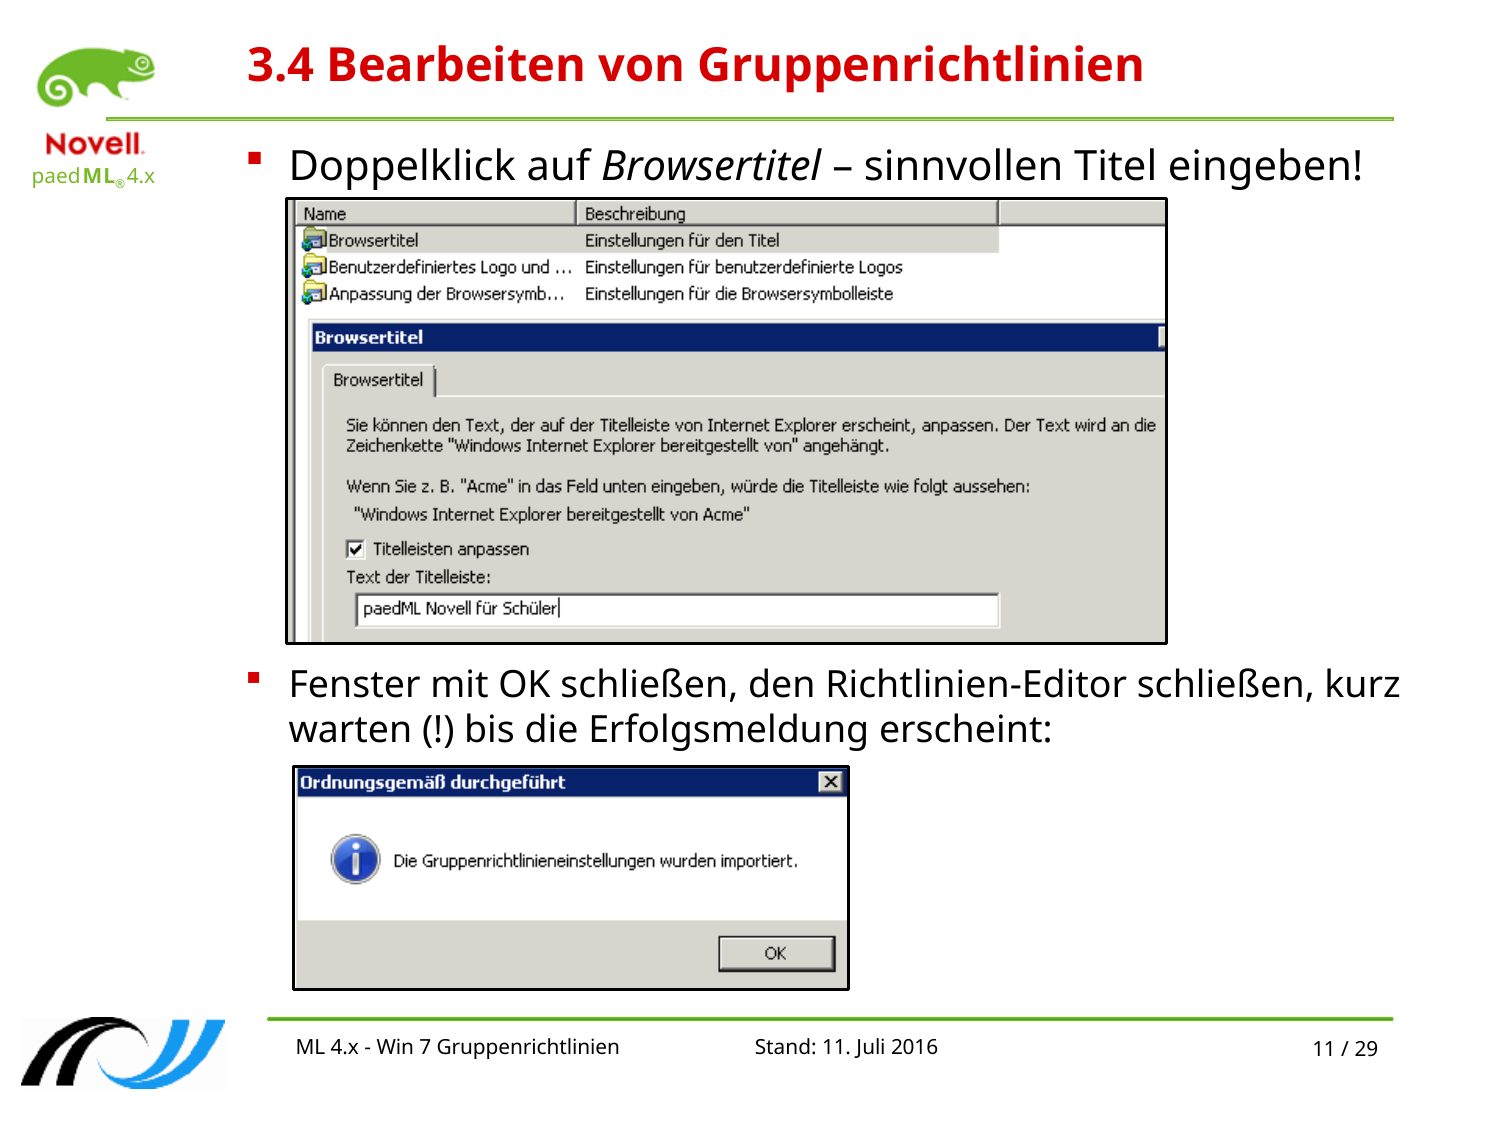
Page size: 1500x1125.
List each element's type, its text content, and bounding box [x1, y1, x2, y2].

picture [24, 32, 167, 175]
list Doppelklick auf Browsertitel – sinnvollen Titel eingeben! Fenster mit OK schließen, den Richtlinien-Editor schließen, kurz warten (!) bis die Erfolgsmeldung erscheint: [230, 131, 1430, 944]
picture [288, 200, 1165, 643]
picture [21, 1017, 225, 1089]
title 3.4 Bearbeiten von Gruppenrichtlinien [232, 12, 1388, 113]
picture [295, 767, 847, 988]
